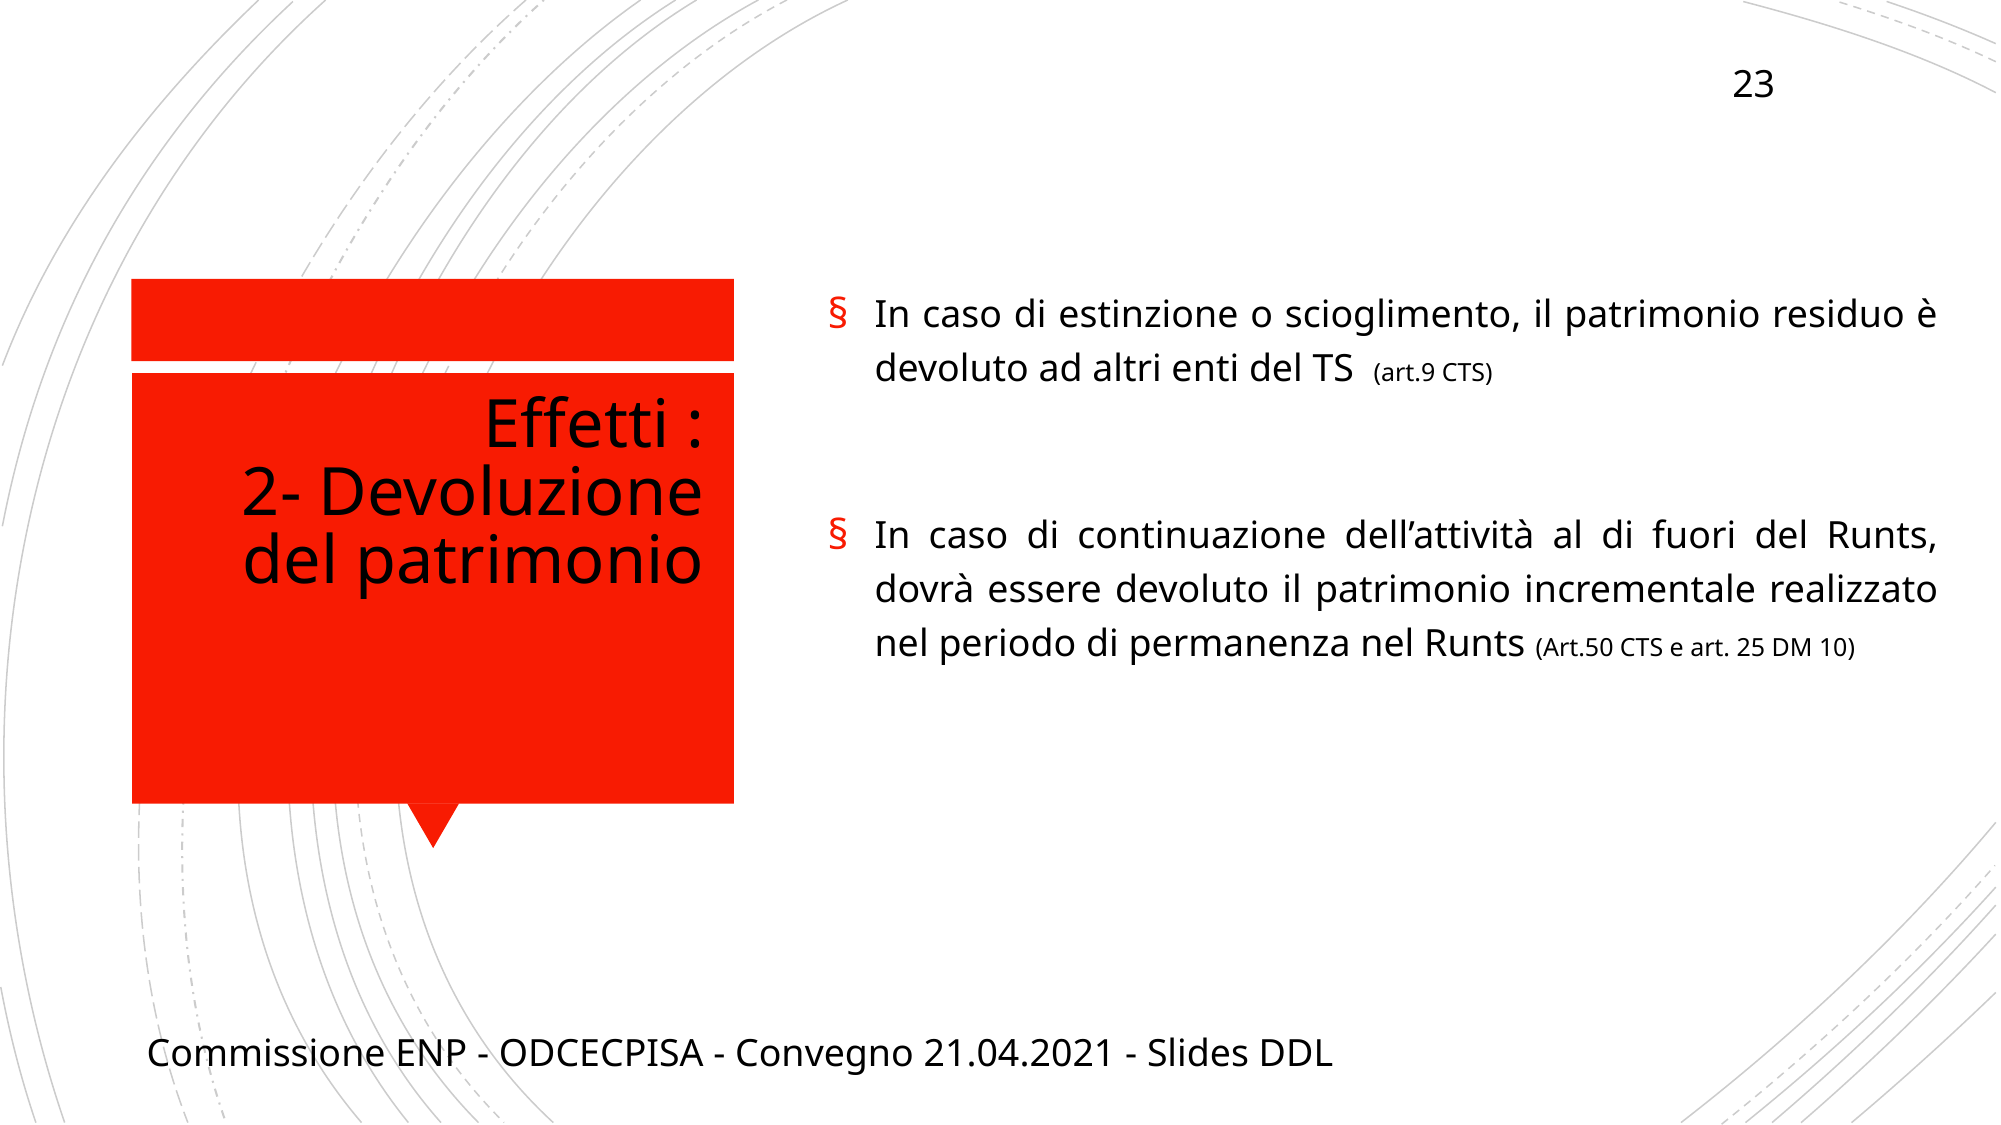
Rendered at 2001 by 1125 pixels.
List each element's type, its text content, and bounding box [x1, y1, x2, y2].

slide_number <numero> [1717, 52, 1868, 105]
list In caso di estinzione o scioglimento, il patrimonio residuo è devoluto ad altri enti del TS (art.9 CTS) In caso di continuazione dell’attività al di fuori del Runts, dovrà essere devoluto il patrimonio incrementale realizzato nel periodo di permanenza nel Runts (Art.50 CTS e art. 25 DM 10) [761, 199, 1954, 952]
footer Commissione ENP - ODCECPISA - Convegno 21.04.2021 - Slides DDL [131, 1021, 1869, 1074]
title Effetti : 2- Devoluzione del patrimonio [145, 385, 720, 789]
